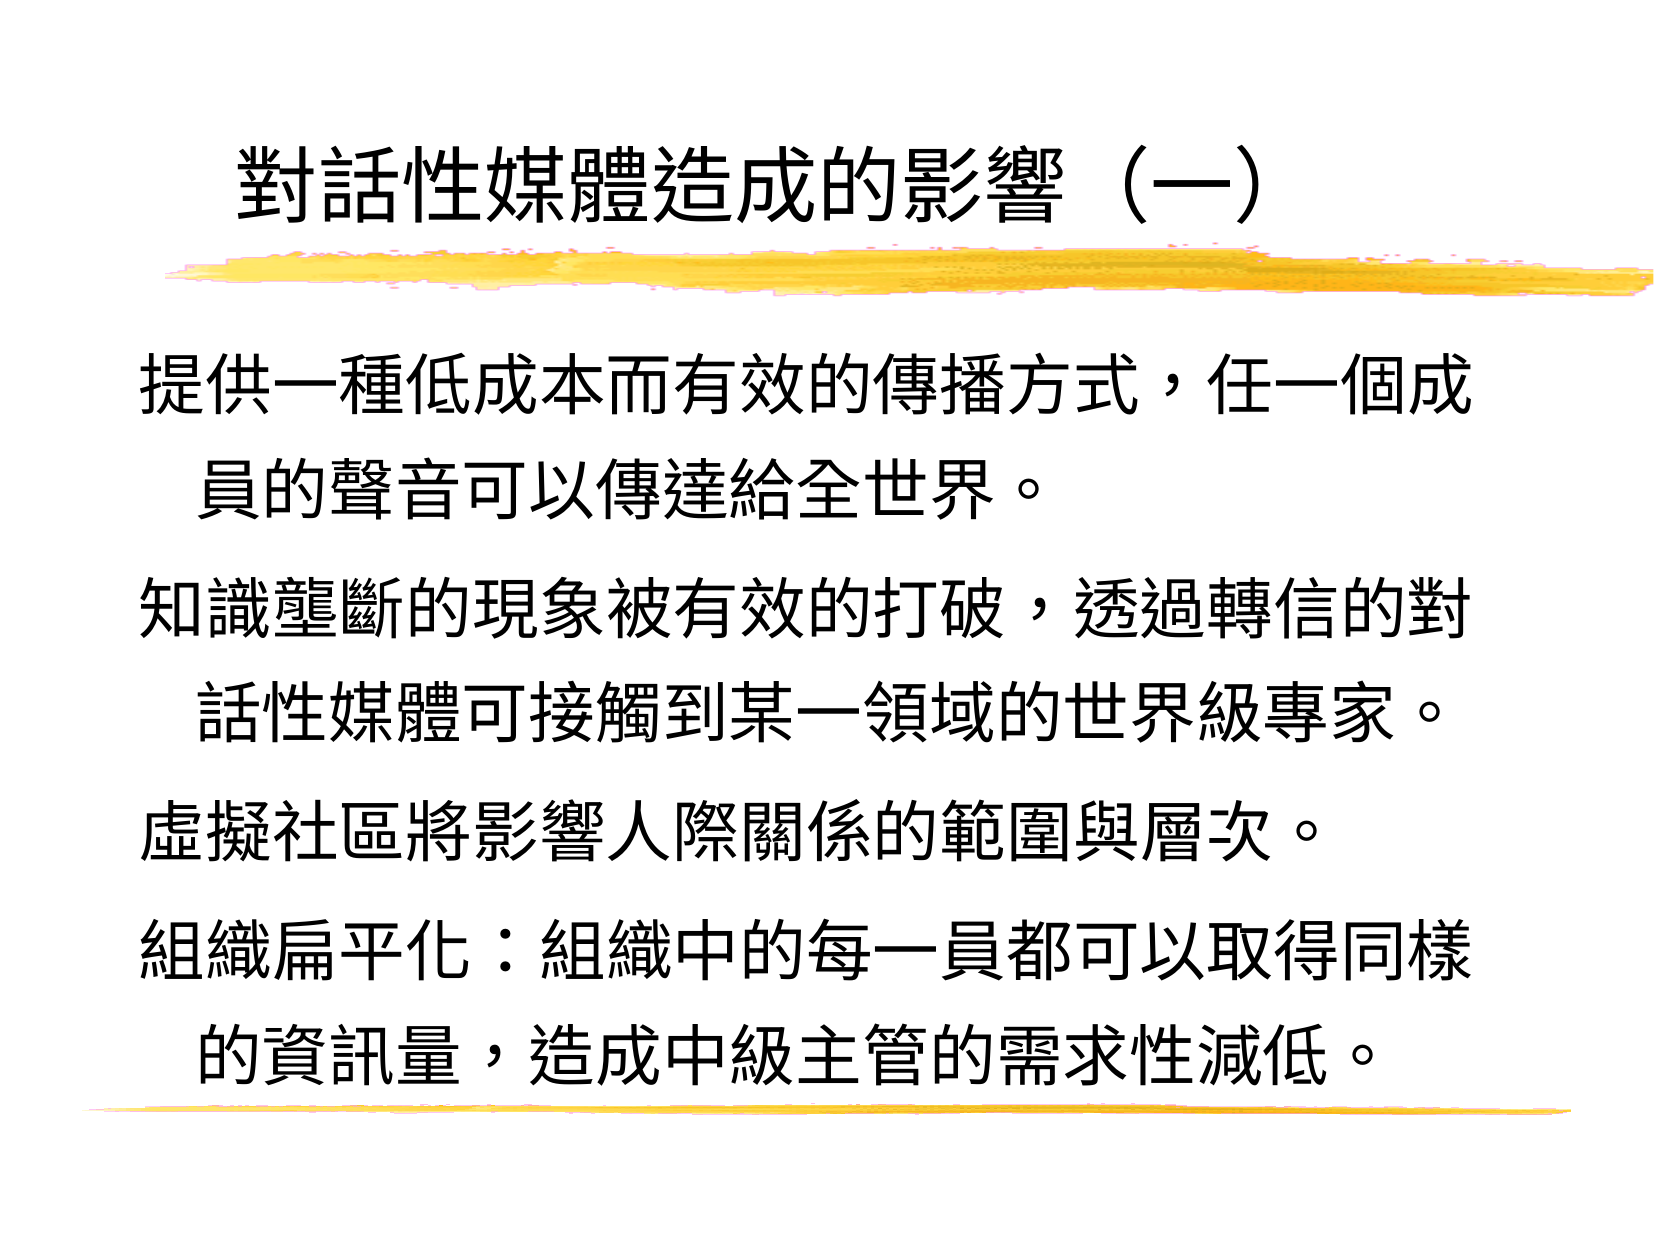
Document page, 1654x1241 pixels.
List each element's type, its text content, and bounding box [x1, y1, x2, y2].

list 提供一種低成本而有效的傳播方式，任一個成員的聲音可以傳達給全世界。 知識壟斷的現象被有效的打破，透過轉信的對話性媒體可接觸到某一領域的世界級專家。 虛擬社區將影響人際關係的範圍與層次。 組織扁平化：組織中的每一員都可以取得同樣的資訊量，造成中級主管的需求性減低。 [124, 316, 1530, 1175]
picture [1530, 1102, 1571, 1117]
picture [165, 237, 1654, 308]
title 對話性媒體造成的影響（一） [73, 41, 1479, 249]
picture [82, 1102, 124, 1117]
